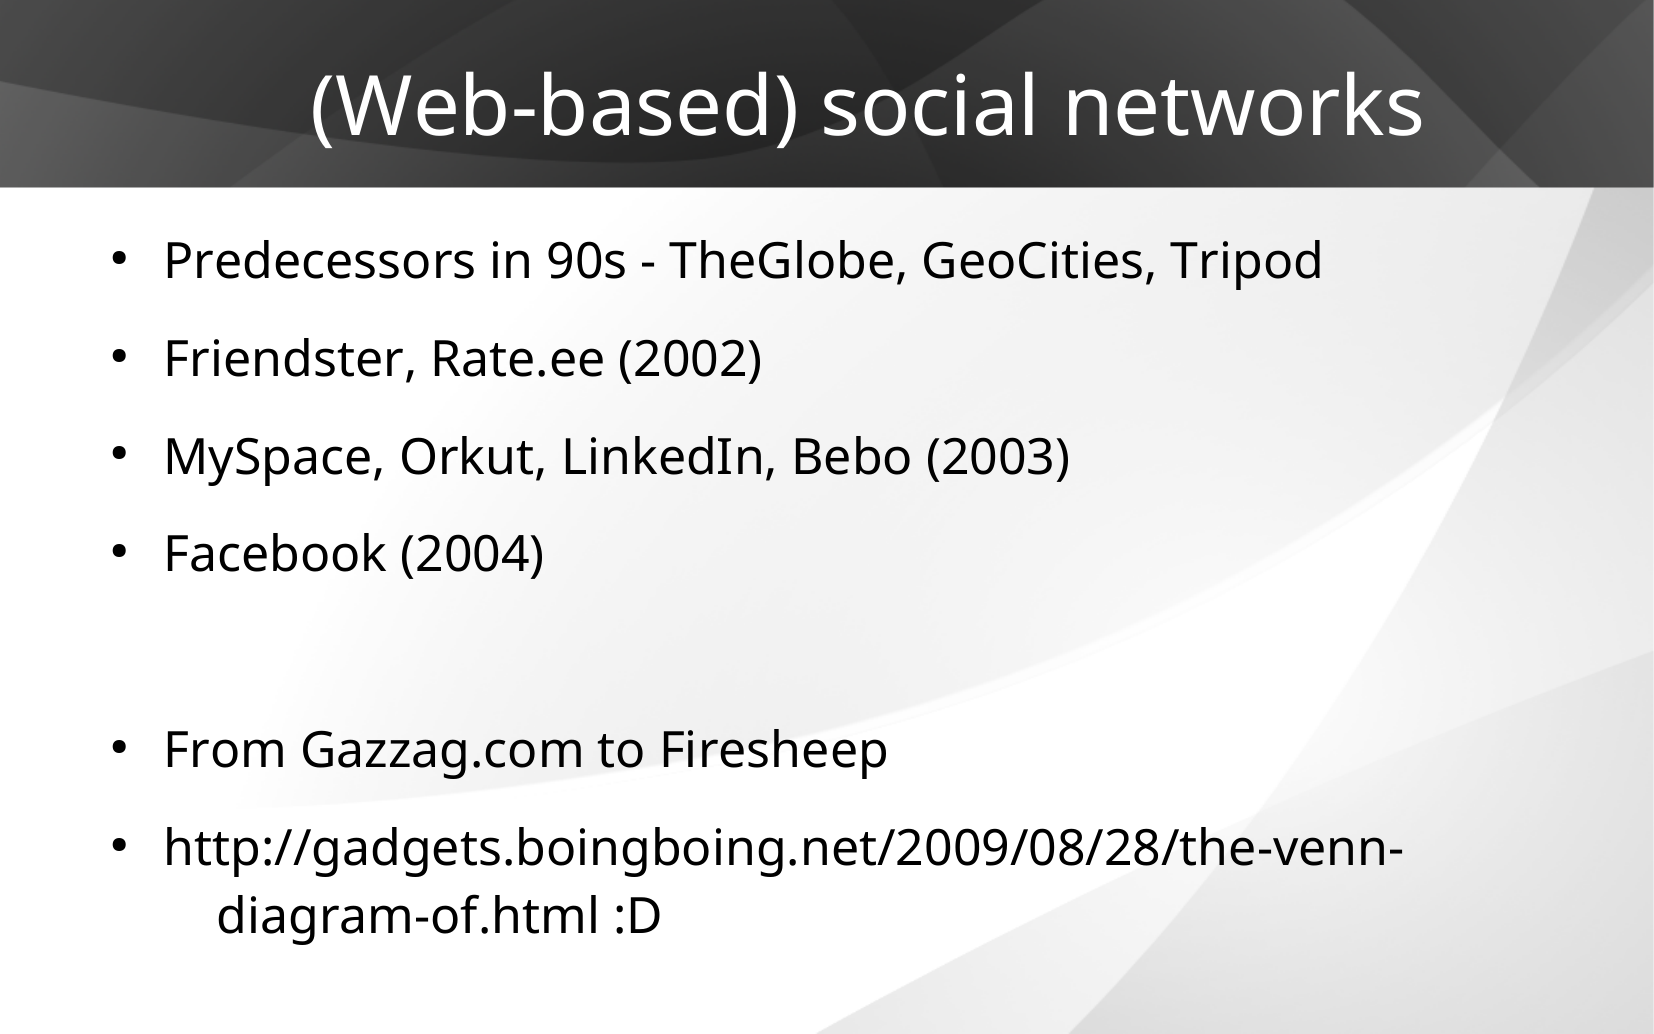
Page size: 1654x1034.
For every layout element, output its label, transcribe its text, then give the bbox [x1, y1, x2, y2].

list Predecessors in 90s - TheGlobe, GeoCities, Tripod Friendster, Rate.ee (2002) MySpace, Orkut, LinkedIn, Bebo (2003) Facebook (2004) From Gazzag.com to Firesheep http://gadgets.boingboing.net/2009/08/28/the-venn-diagram-of.html :D [75, 225, 1613, 1013]
picture [0, 0, 1654, 1034]
title (Web-based) social networks [124, 0, 1613, 208]
